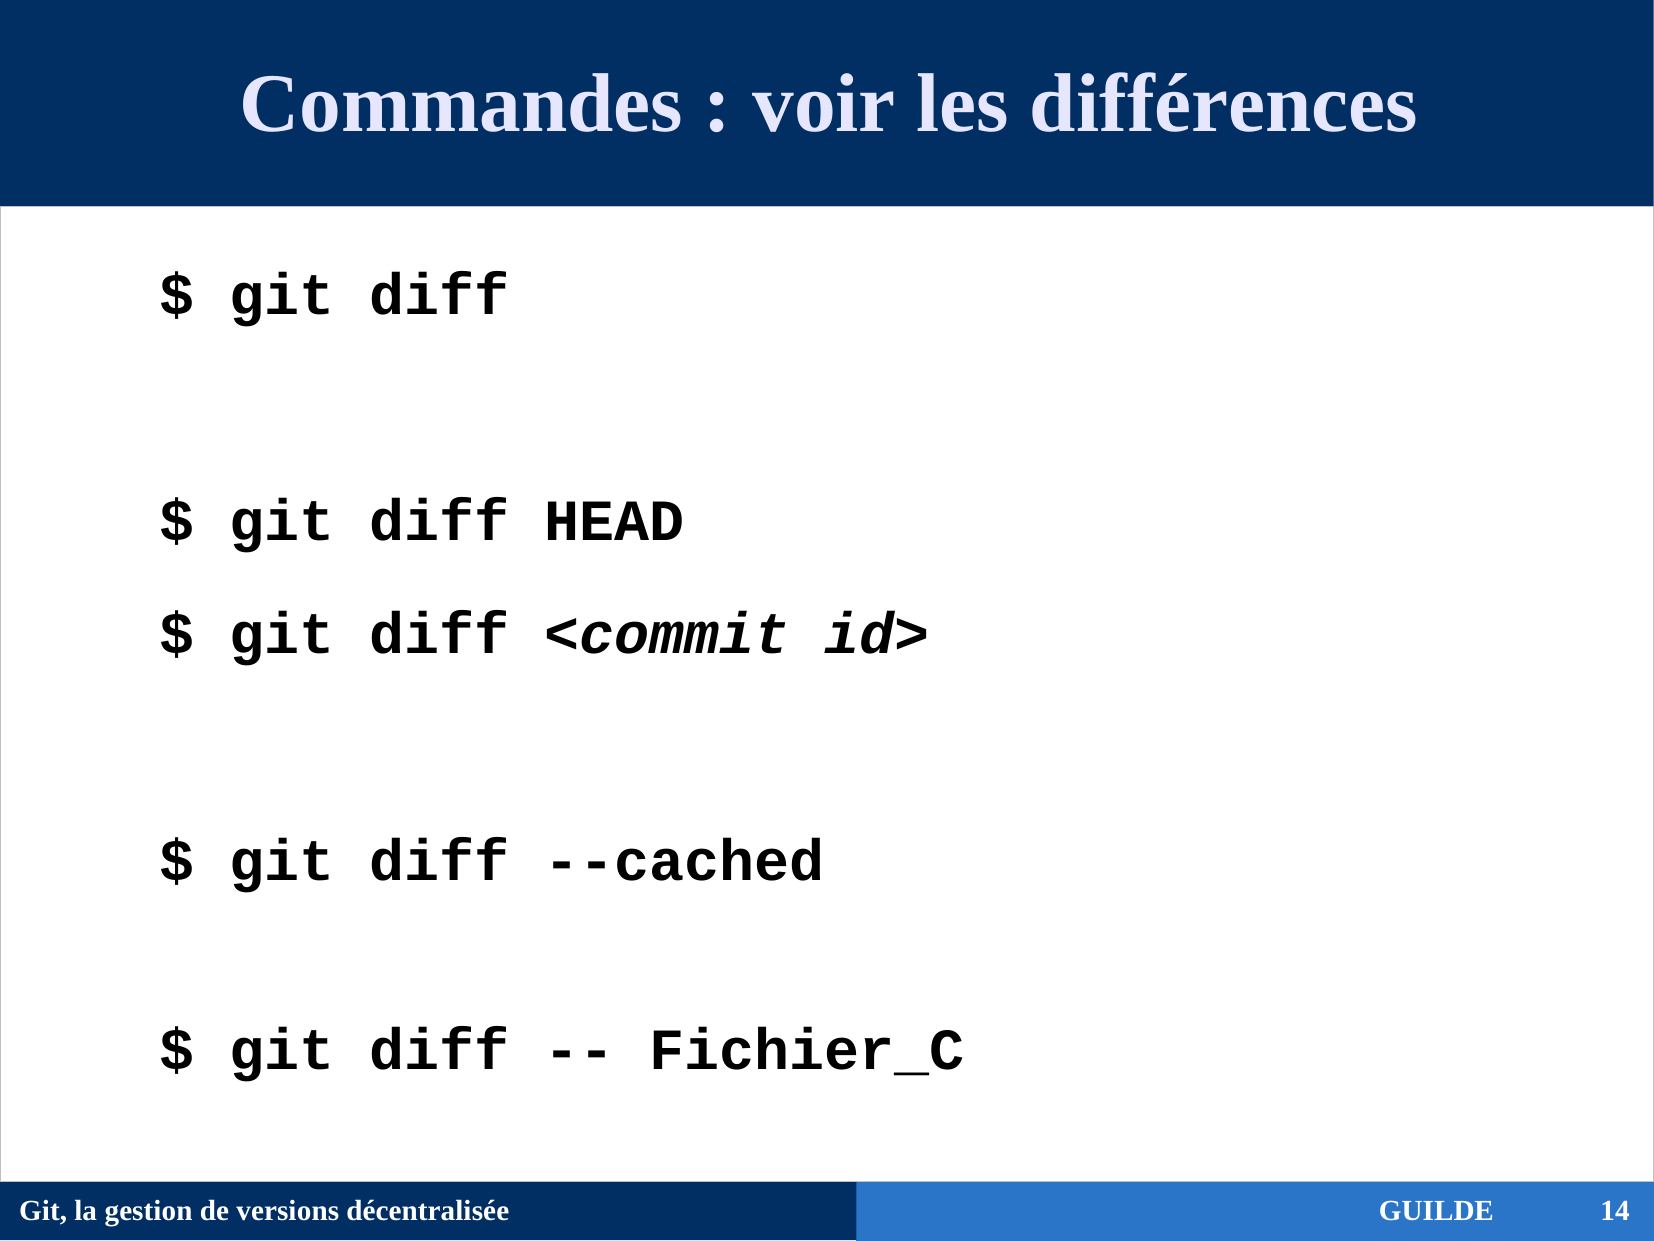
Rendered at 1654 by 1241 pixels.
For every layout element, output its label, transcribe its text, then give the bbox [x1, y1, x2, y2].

list $ git diff $ git diff HEAD $ git diff <commit id> $ git diff --cached $ git diff -- Fichier_C [88, 265, 1595, 1152]
title Commandes : voir les différences [123, 0, 1536, 208]
